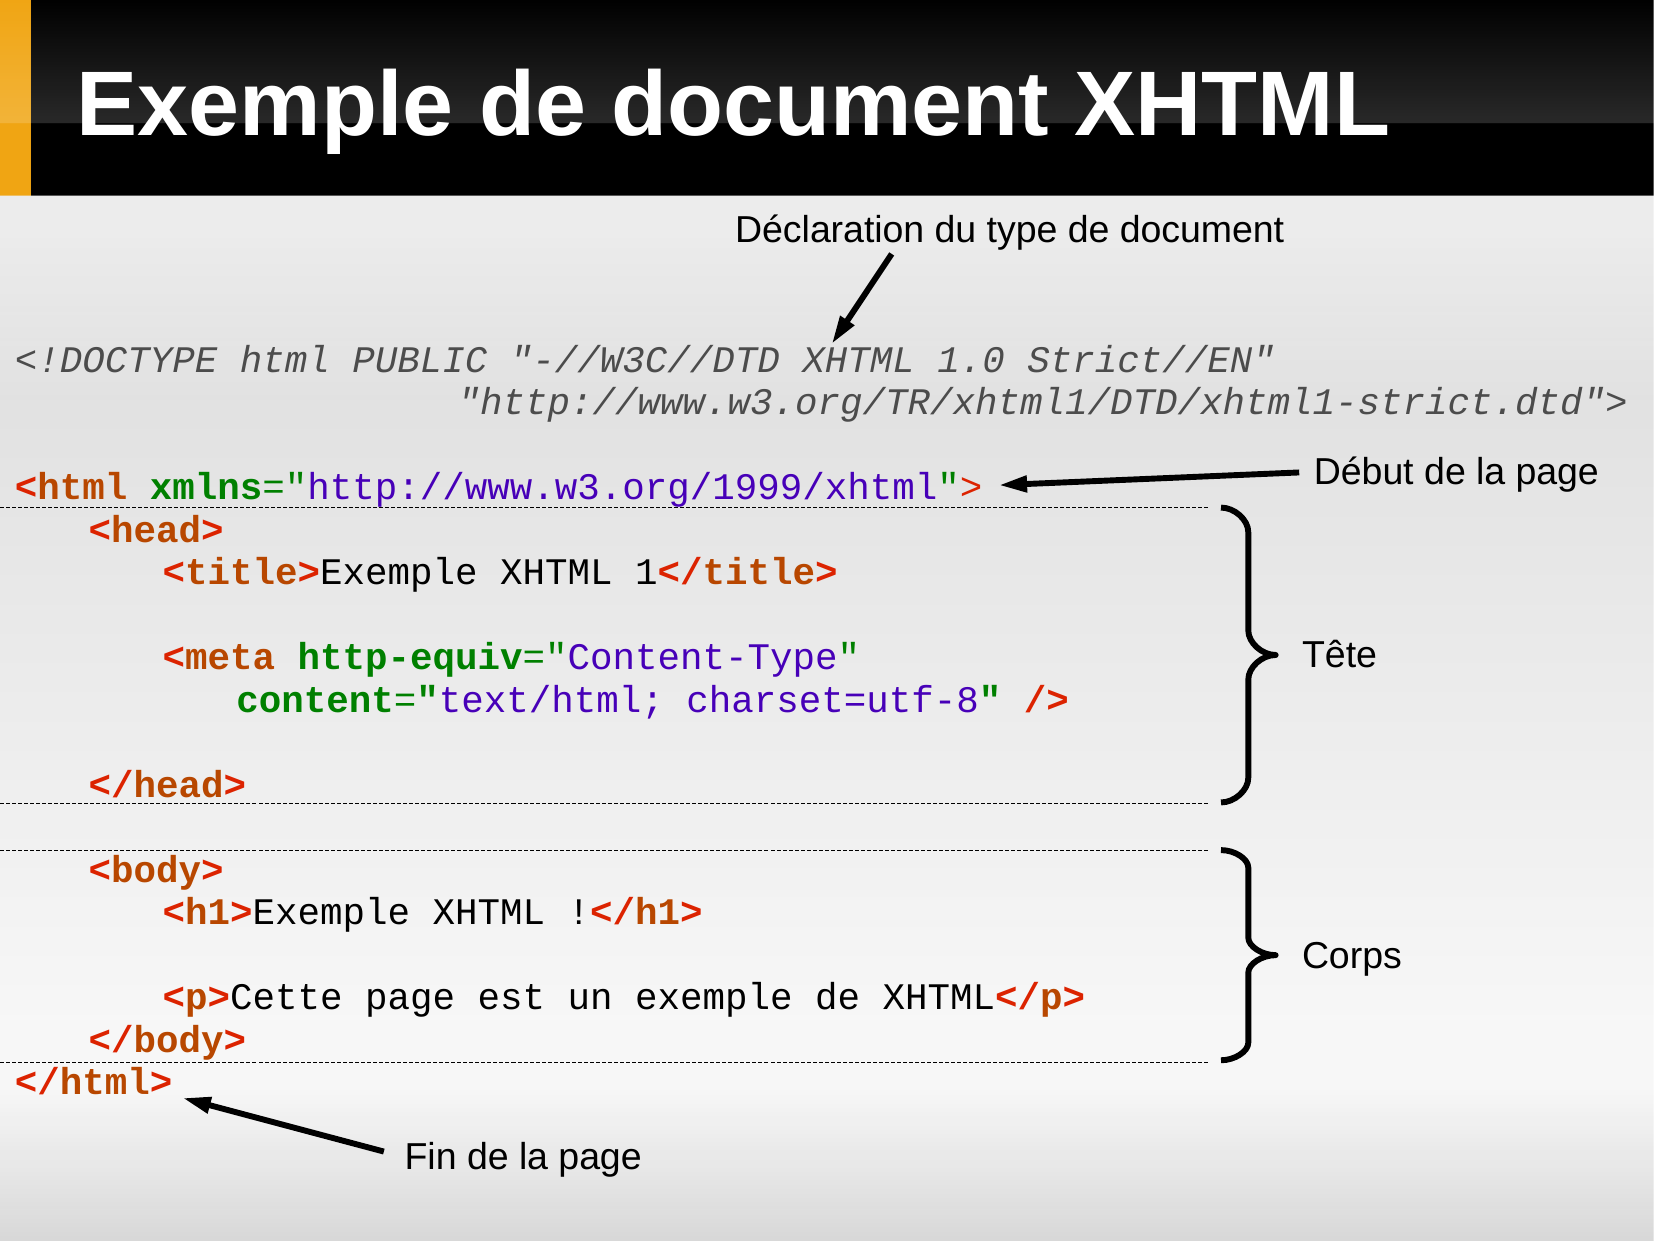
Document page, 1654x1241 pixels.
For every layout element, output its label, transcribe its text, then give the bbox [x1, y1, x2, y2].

text_box Début de la page [1299, 442, 1625, 500]
text_box Fin de la page [389, 1127, 1099, 1185]
text_box <!DOCTYPE html PUBLIC "-//W3C//DTD XHTML 1.0 Strict//EN" "http://www.w3.org/TR/xhtml1/DTD/xhtml1-strict.dtd"> <html xmlns="http://www.w3.org/1999/xhtml"> <head> <title>Exemple XHTML 1</title> <meta http-equiv="Content-Type" content="text/html; charset=utf-8" /> </head> <body> <h1>Exemple XHTML !</h1> <p>Cette page est un exemple de XHTML</p> </body> </html> [0, 206, 1654, 1241]
title Exemple de document XHTML [76, 7, 1565, 200]
picture [0, 0, 1654, 206]
text_box Déclaration du type de document [720, 200, 1371, 258]
text_box Tête [1287, 625, 1436, 683]
text_box Corps [1287, 927, 1436, 984]
